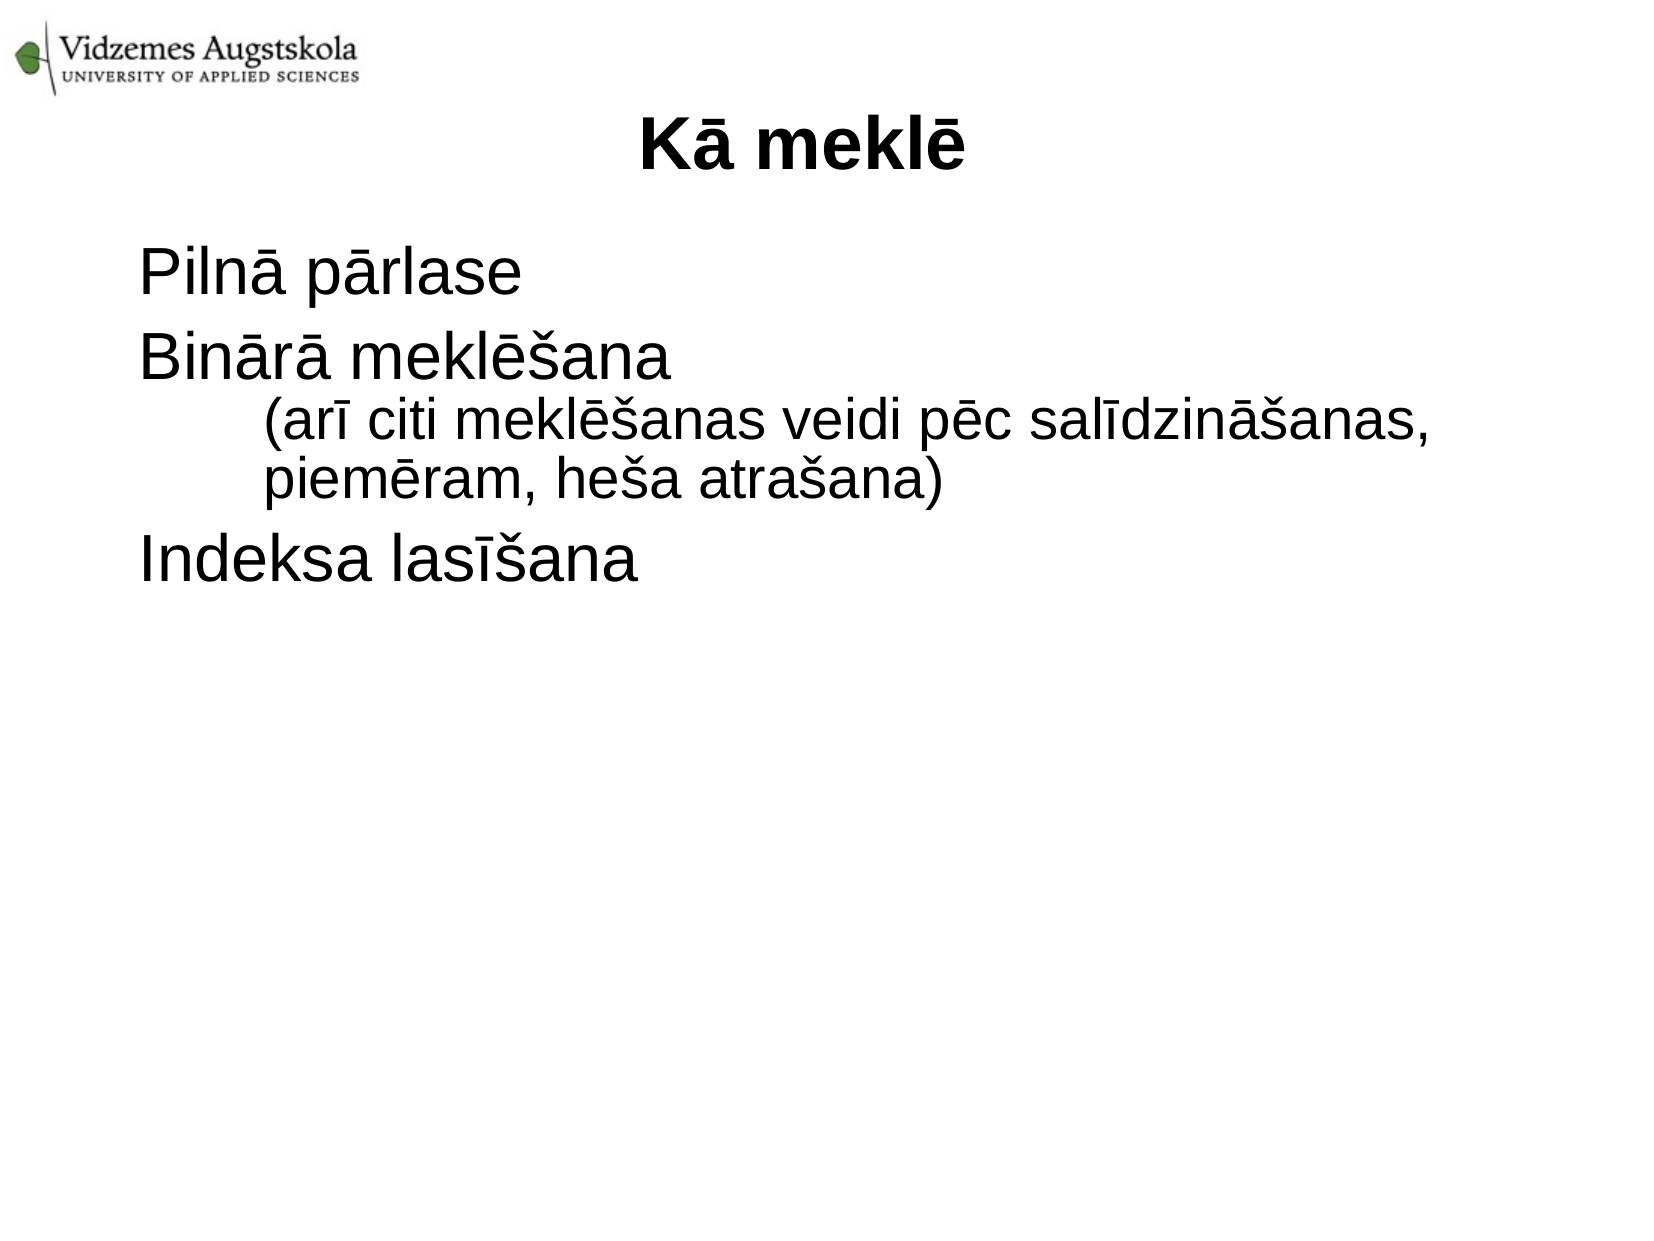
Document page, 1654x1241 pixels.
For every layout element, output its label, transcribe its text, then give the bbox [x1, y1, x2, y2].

list Pilnā pārlase Binārā meklēšana (arī citi meklēšanas veidi pēc salīdzināšanas, piemēram, heša atrašana) Indeksa lasīšana [82, 236, 1569, 1107]
title Kā meklē [94, 103, 1512, 188]
picture [5, 2, 368, 113]
